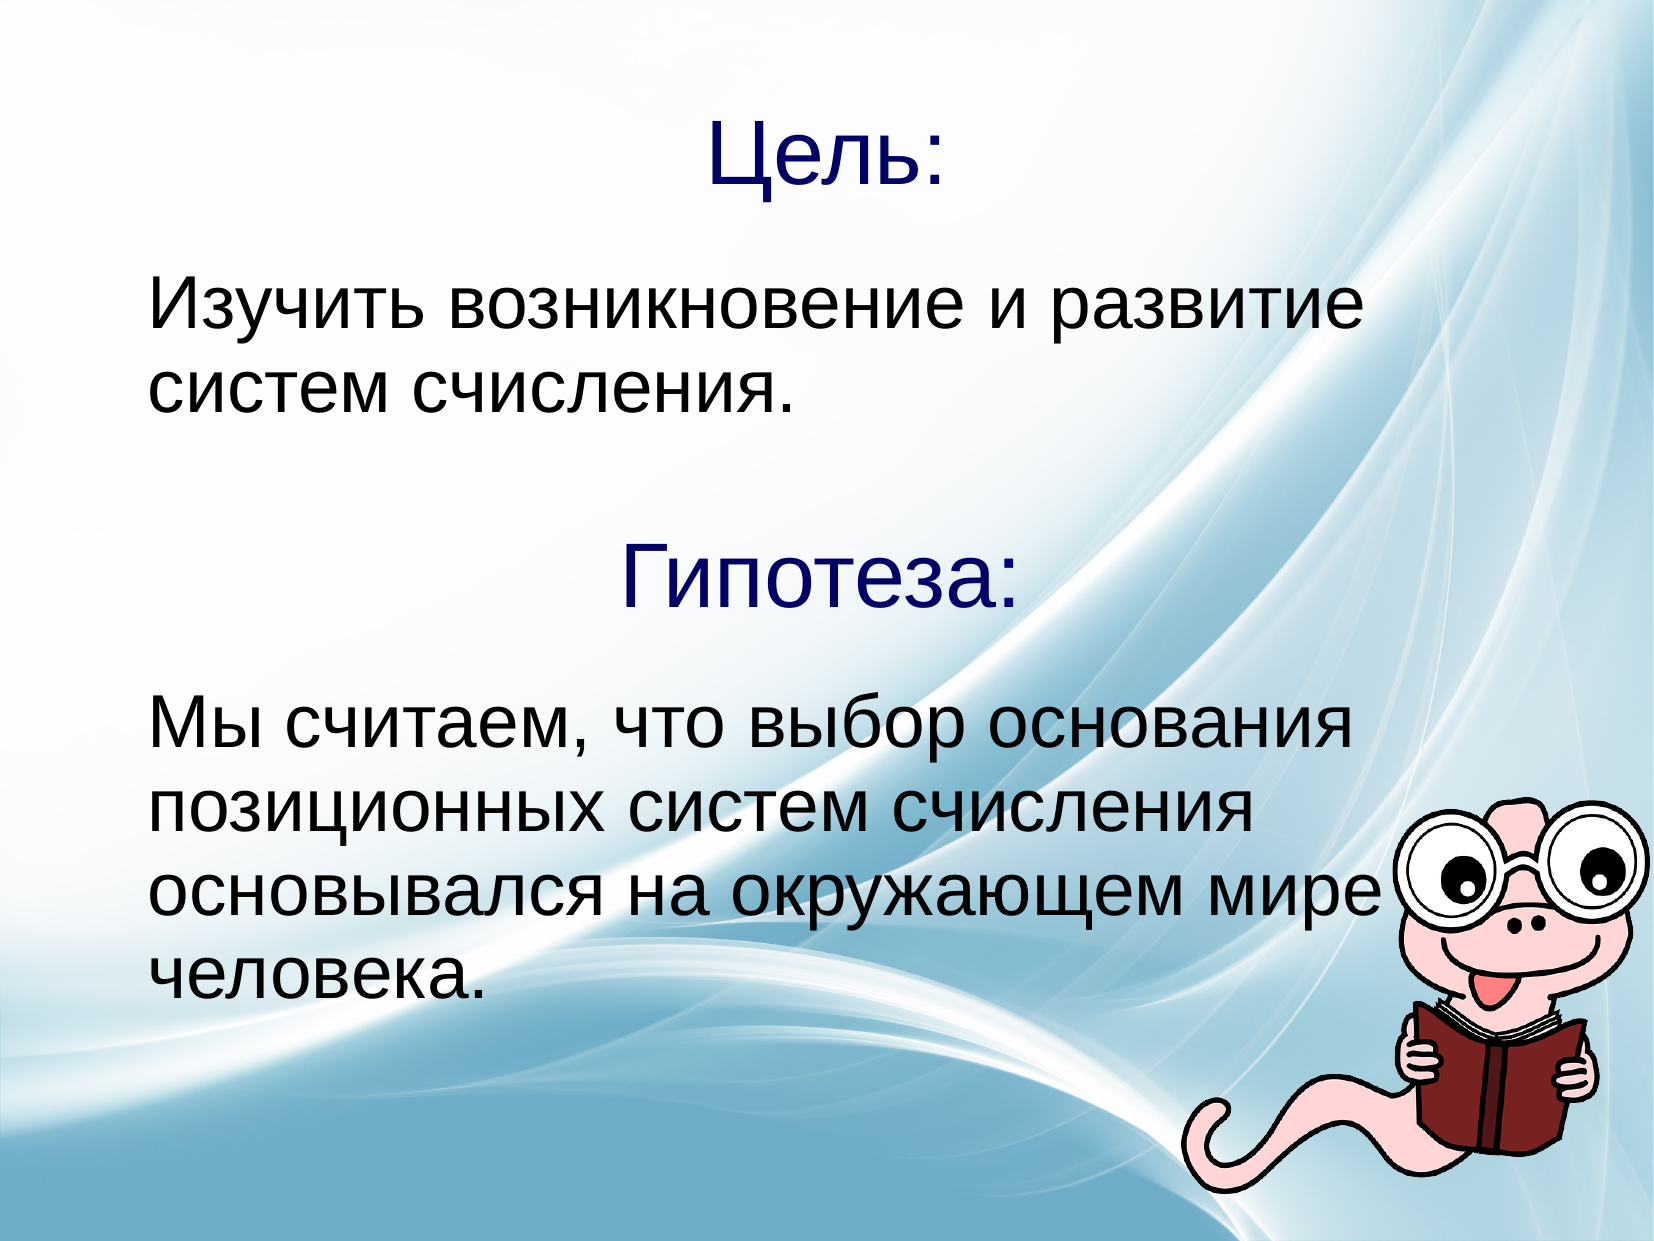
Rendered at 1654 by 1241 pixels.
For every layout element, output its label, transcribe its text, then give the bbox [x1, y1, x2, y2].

title Цель: [82, 49, 1571, 257]
list Мы считаем, что выбор основания позиционных систем счисления основывался на окружающем мире человека. [76, 679, 1565, 1016]
list Изучить возникновение и развитие систем счисления. [76, 260, 1565, 472]
picture [0, 0, 1654, 1241]
title Гипотеза: [76, 472, 1565, 679]
